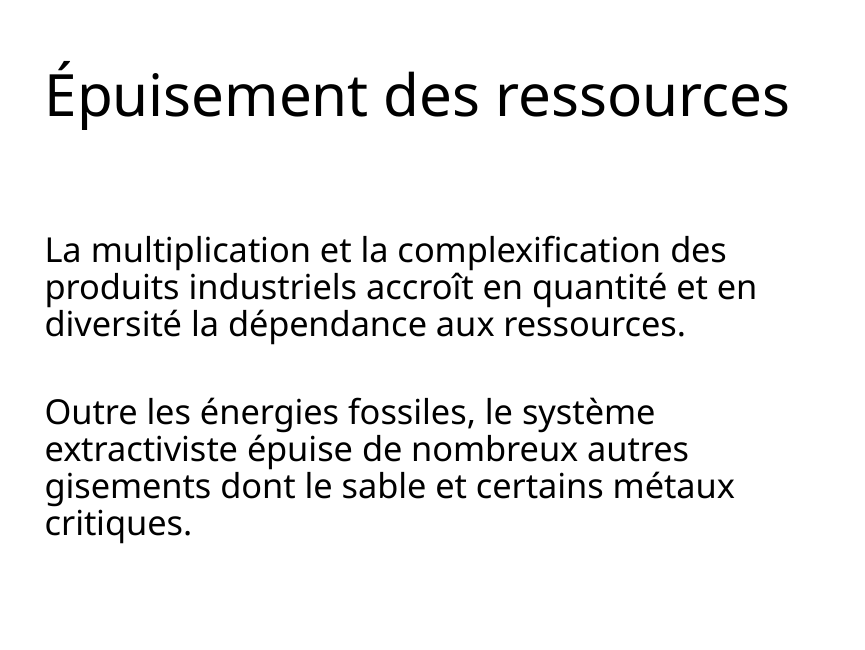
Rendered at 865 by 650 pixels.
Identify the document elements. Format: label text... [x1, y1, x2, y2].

title Épuisement des ressources [29, 34, 864, 161]
subtitle La multiplication et la complexification des produits industriels accroît en quantité et en diversité la dépendance aux ressources. Outre les énergies fossiles, le système extractiviste épuise de nombreux autres gisements dont le sable et certains métaux critiques. [29, 225, 827, 557]
